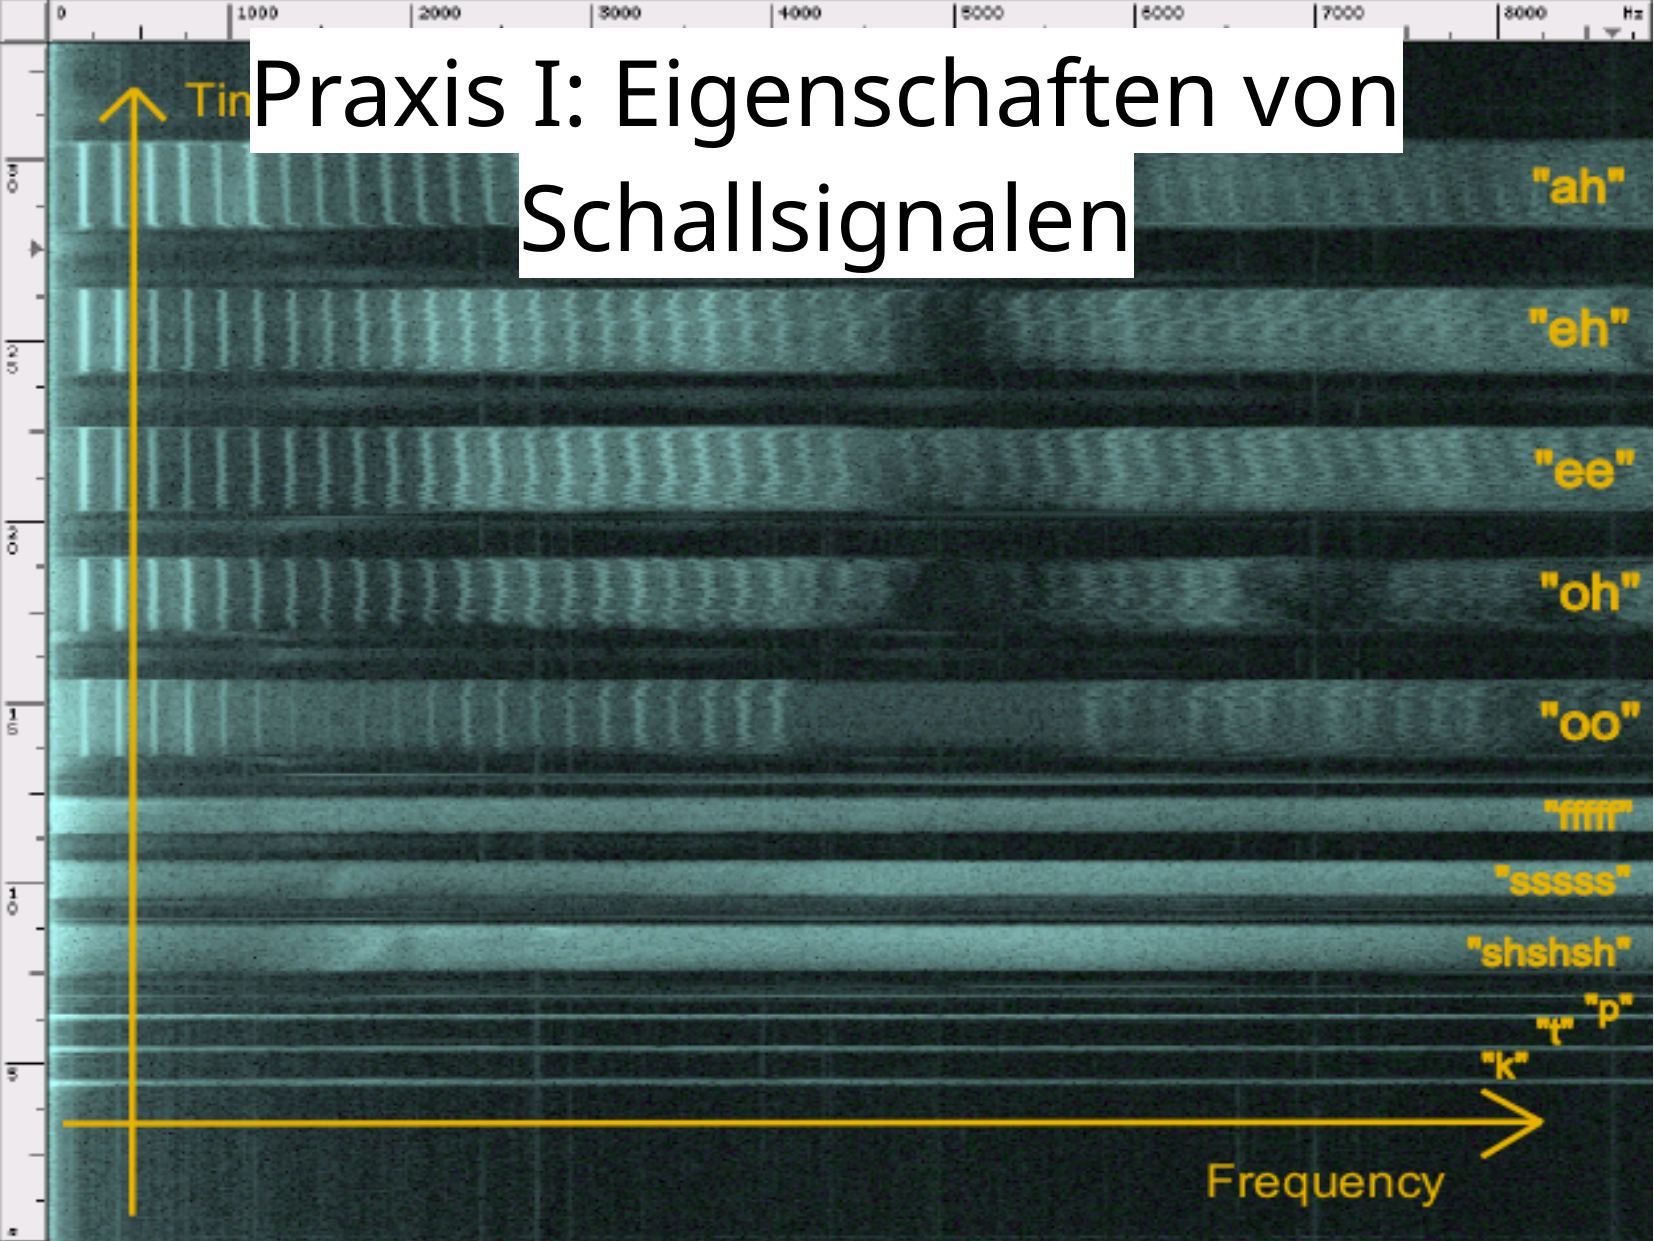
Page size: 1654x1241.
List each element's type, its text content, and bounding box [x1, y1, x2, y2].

picture [0, 0, 1653, 1241]
title Praxis I: Eigenschaften von Schallsignalen [82, 27, 1571, 279]
list [82, 855, 1571, 991]
